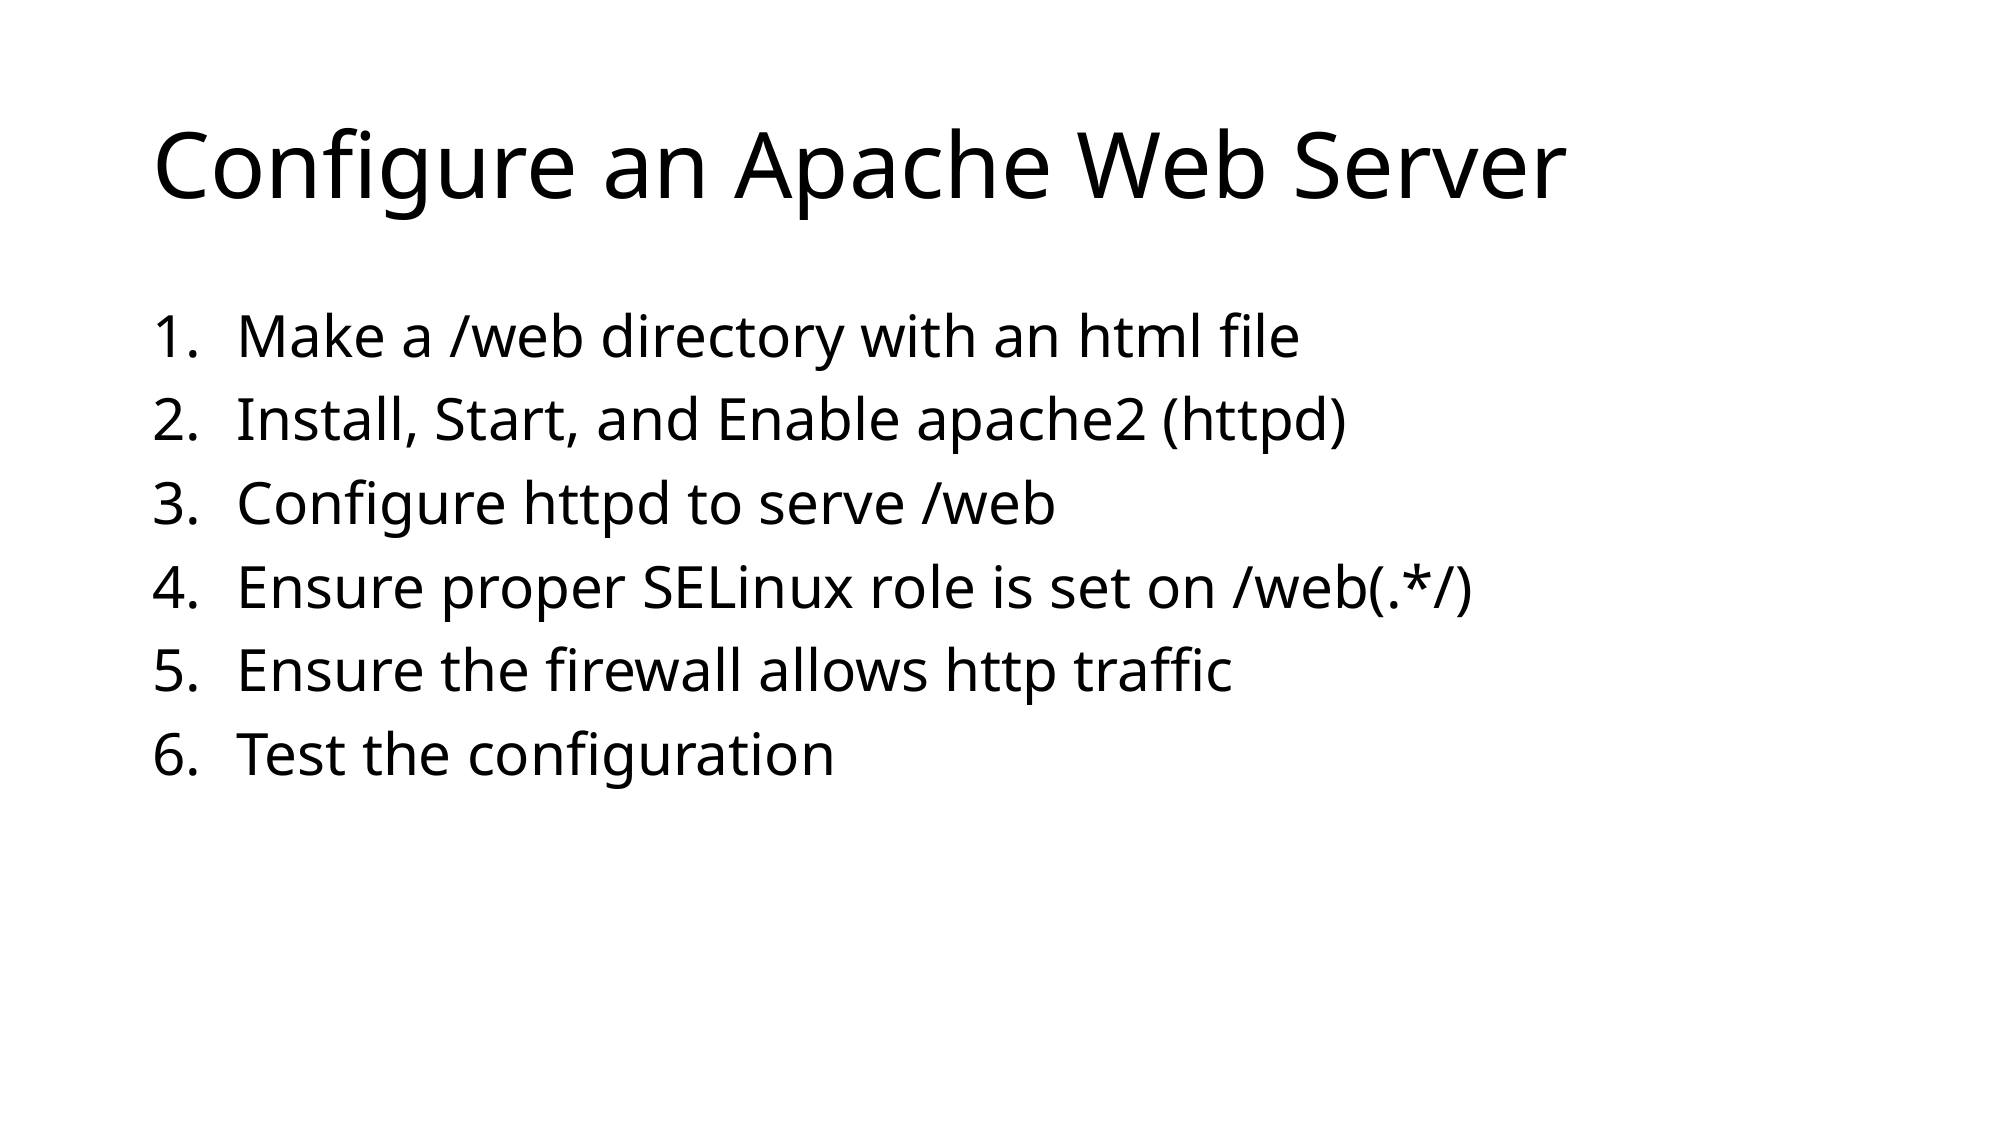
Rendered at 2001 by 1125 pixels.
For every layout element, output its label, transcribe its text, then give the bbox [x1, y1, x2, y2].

list Make a /web directory with an html file Install, Start, and Enable apache2 (httpd) Configure httpd to serve /web Ensure proper SELinux role is set on /web(.*/) Ensure the firewall allows http traffic Test the configuration [137, 299, 1863, 1014]
title Configure an Apache Web Server [137, 59, 1863, 278]
